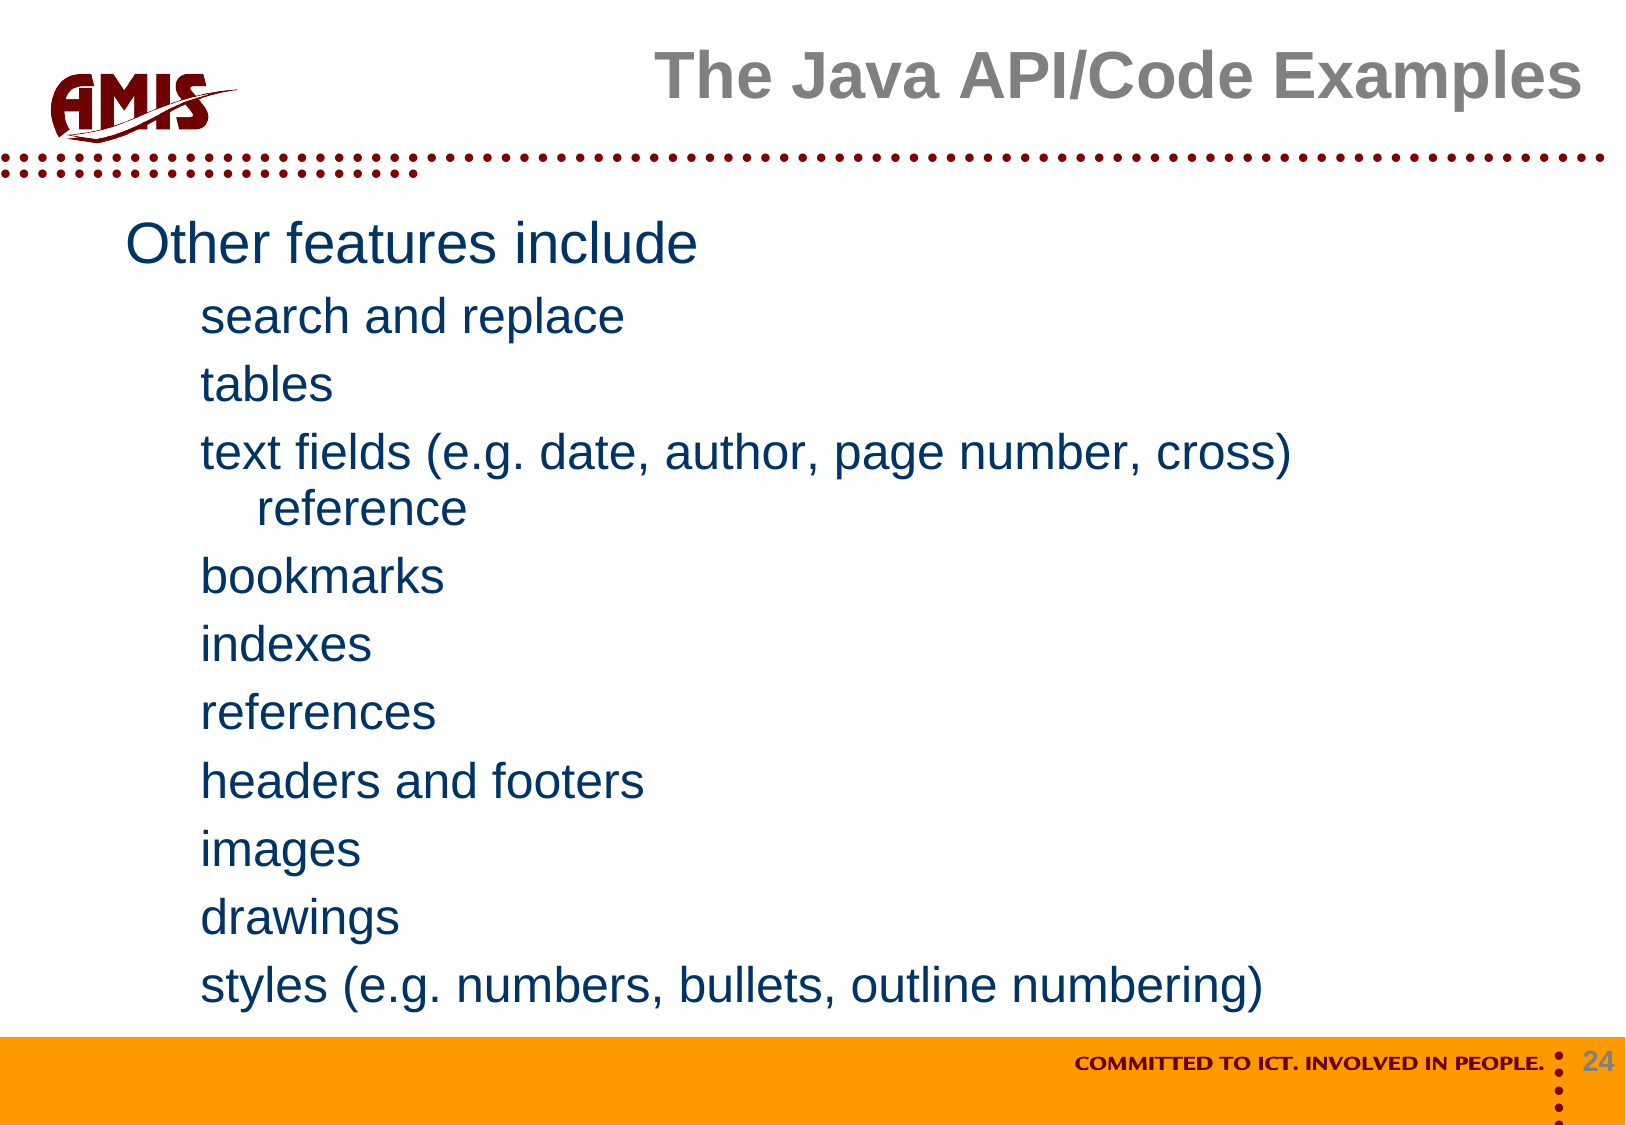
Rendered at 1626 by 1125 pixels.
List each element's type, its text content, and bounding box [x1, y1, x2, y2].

title The Java API/Code Examples [262, 27, 1585, 123]
picture [1074, 1055, 1544, 1071]
list Other features include search and replace tables text fields (e.g. date, author, page number, cross) reference bookmarks indexes references headers and footers images drawings styles (e.g. numbers, bullets, outline numbering) [124, 210, 1500, 1061]
picture [50, 73, 238, 144]
